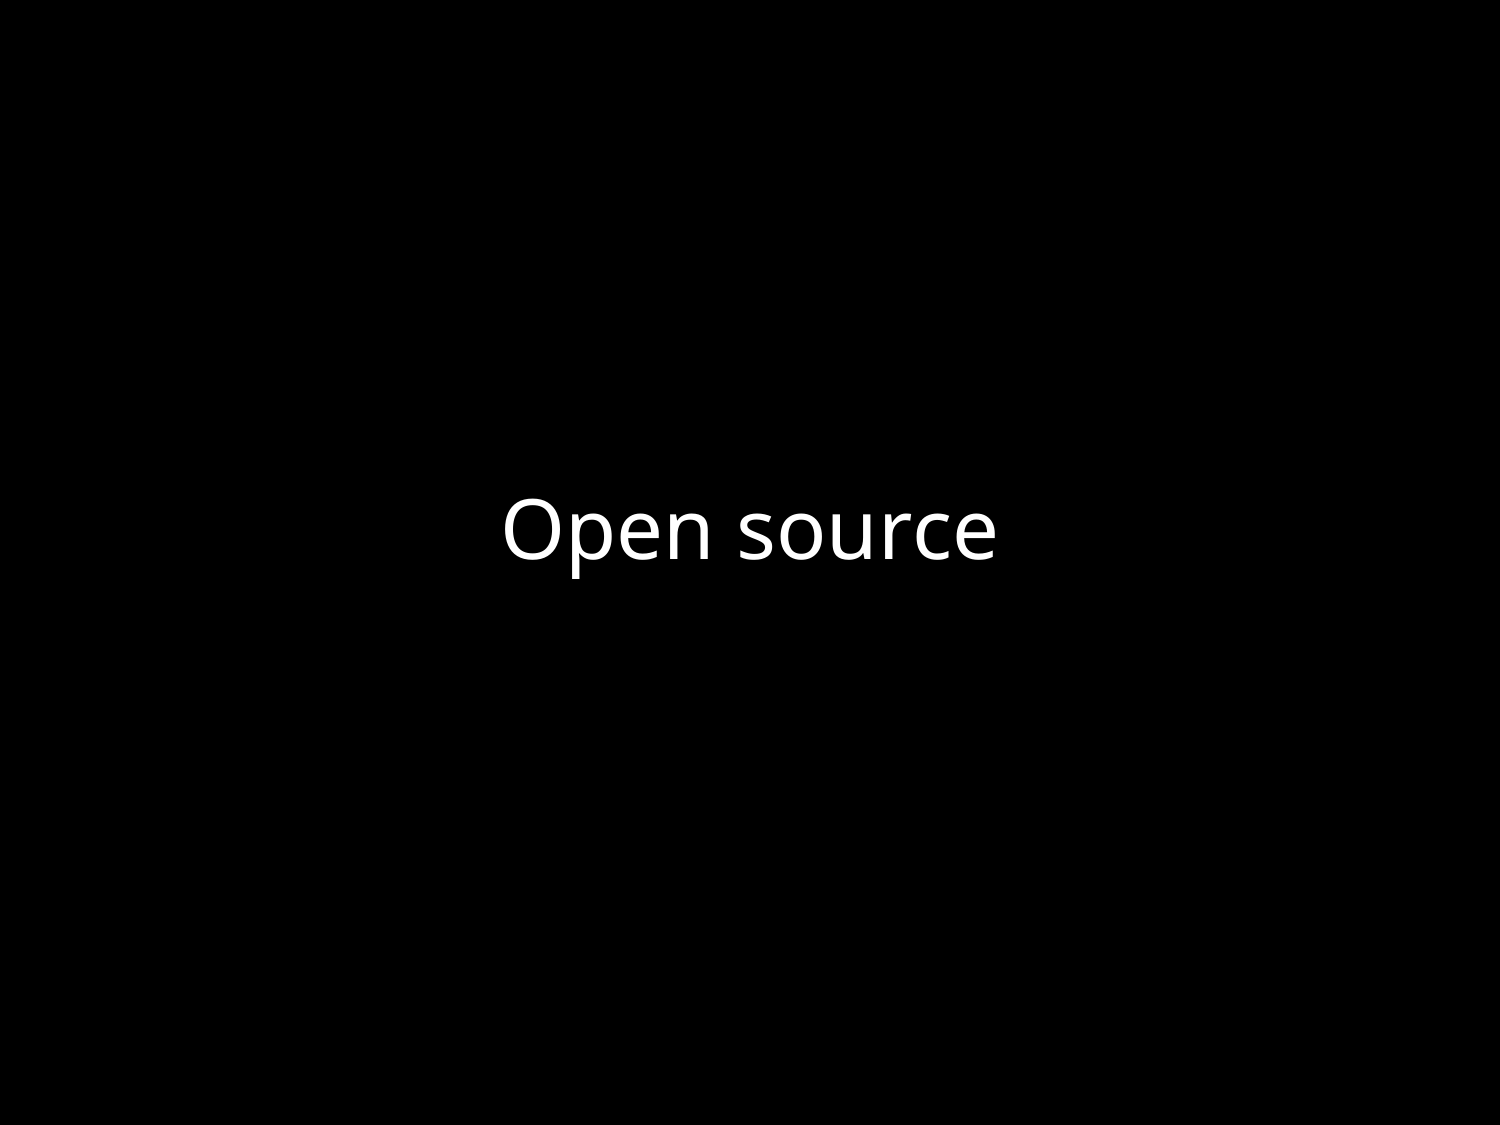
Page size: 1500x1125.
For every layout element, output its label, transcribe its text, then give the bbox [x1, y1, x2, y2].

title Open source [112, 349, 1388, 591]
